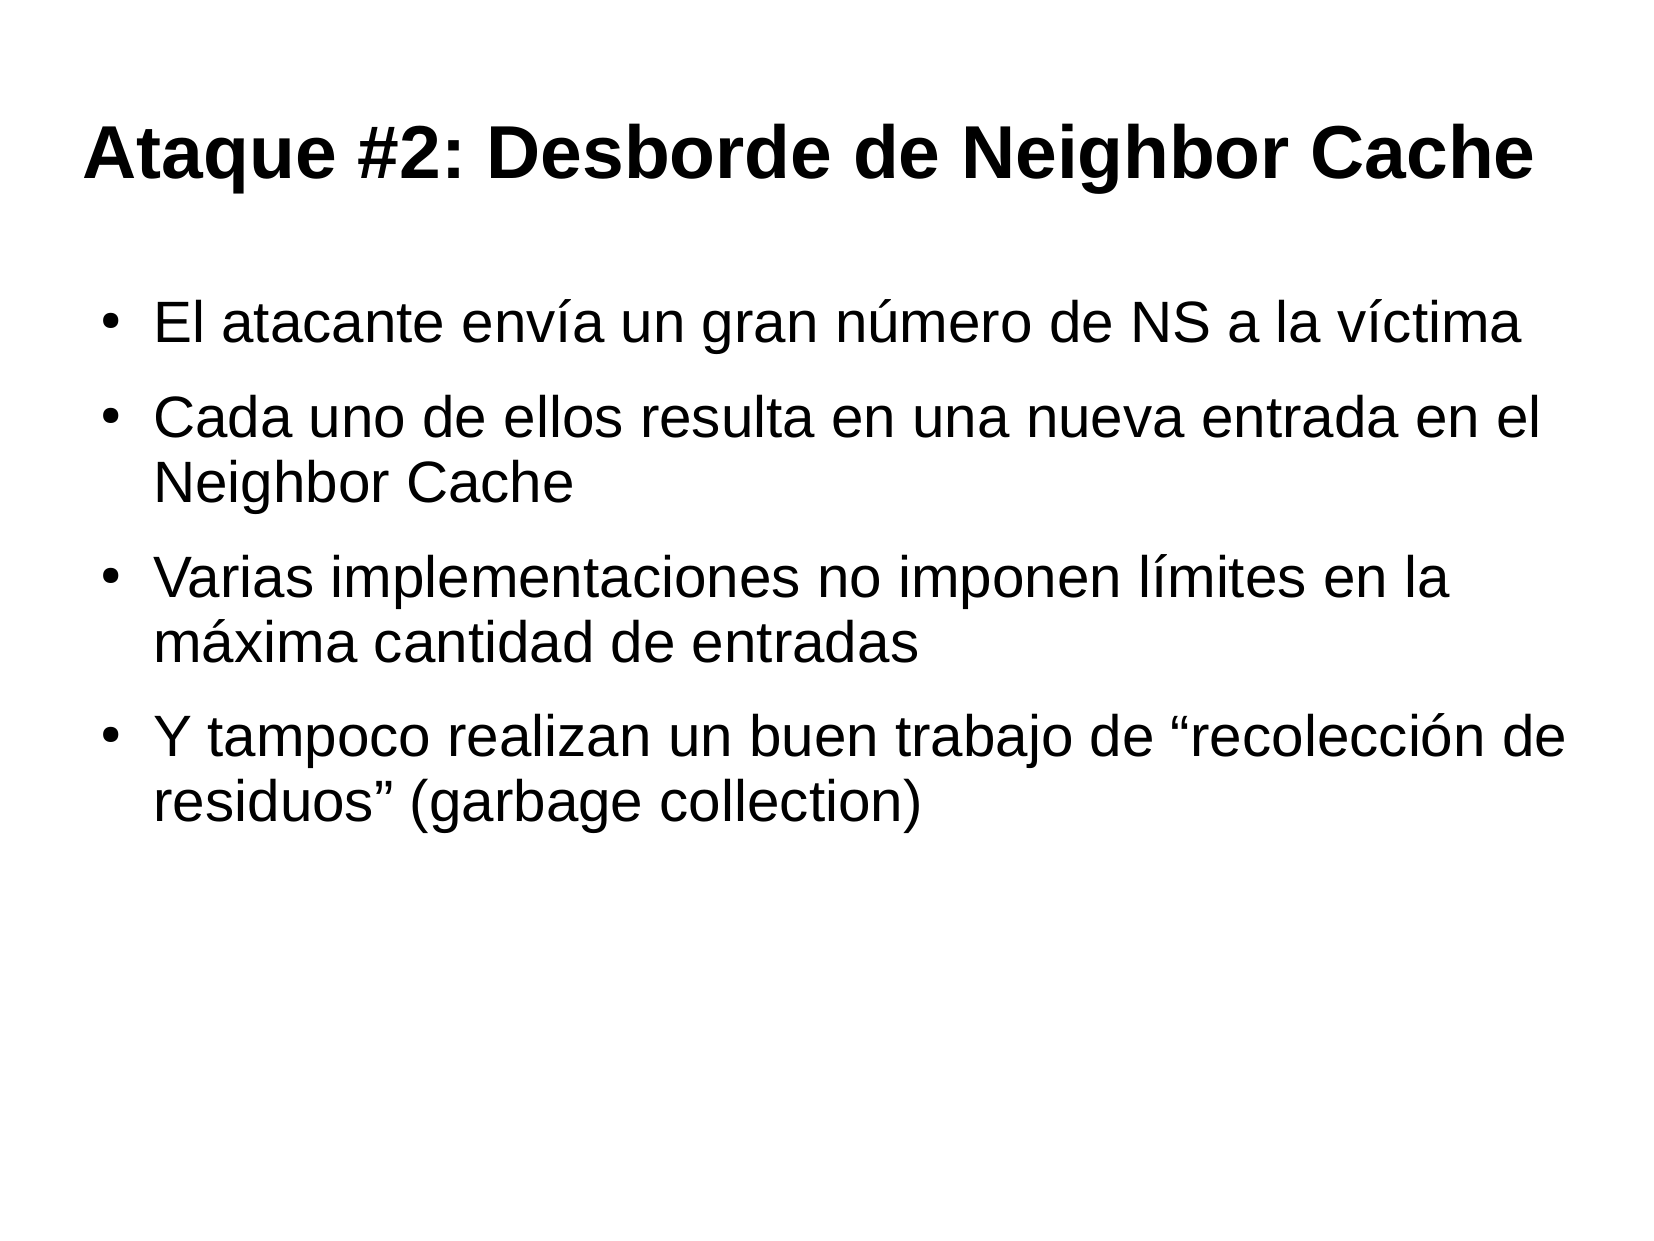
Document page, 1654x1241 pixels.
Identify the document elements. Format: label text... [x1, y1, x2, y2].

list El atacante envía un gran número de NS a la víctima Cada uno de ellos resulta en una nueva entrada en el Neighbor Cache Varias implementaciones no imponen límites en la máxima cantidad de entradas Y tampoco realizan un buen trabajo de “recolección de residuos” (garbage collection) [82, 290, 1571, 1109]
title Ataque #2: Desborde de Neighbor Cache [82, 49, 1571, 257]
